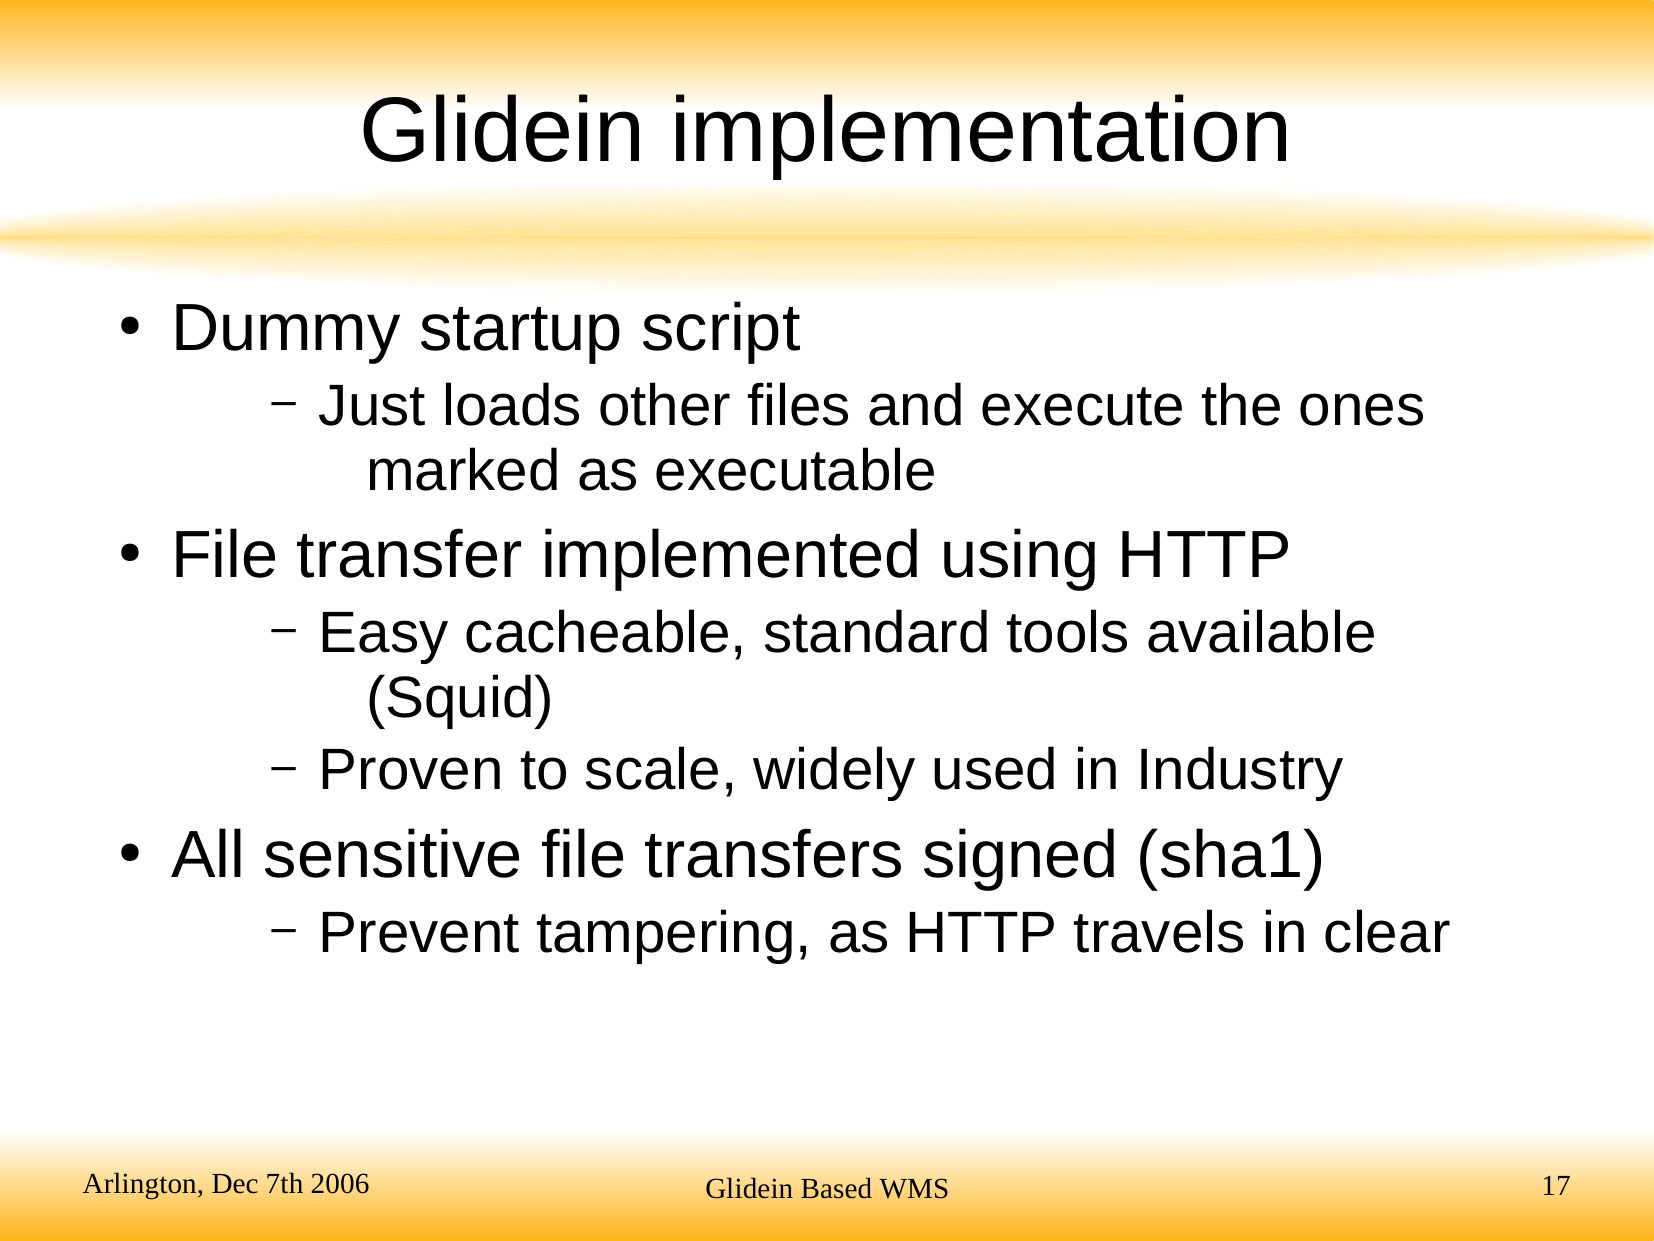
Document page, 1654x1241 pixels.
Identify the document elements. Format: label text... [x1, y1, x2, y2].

list Dummy startup script Just loads other files and execute the ones marked as executable File transfer implemented using HTTP Easy cacheable, standard tools available (Squid) Proven to scale, widely used in Industry All sensitive file transfers signed (sha1) Prevent tampering, as HTTP travels in clear [82, 290, 1571, 1094]
text_box VO frontend [18, 235, 1635, 239]
title Glidein implementation [82, 25, 1571, 233]
